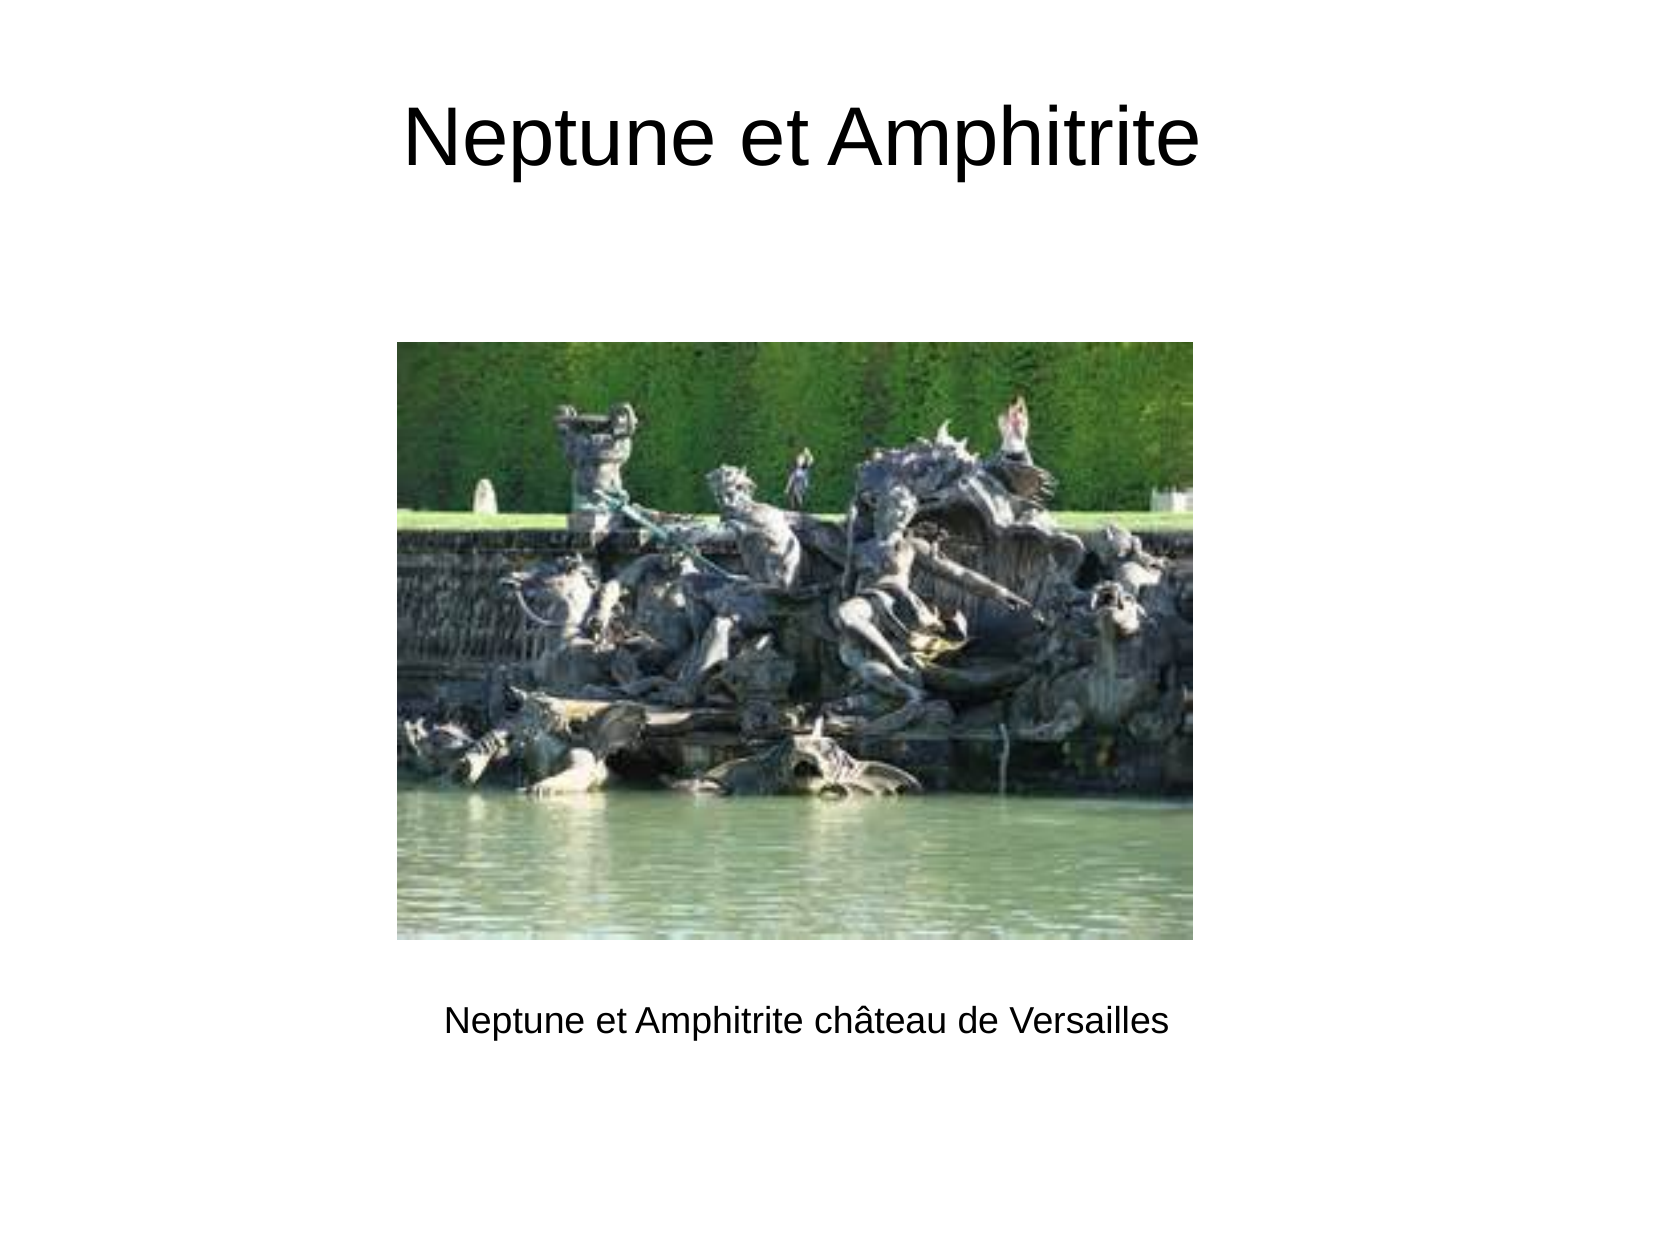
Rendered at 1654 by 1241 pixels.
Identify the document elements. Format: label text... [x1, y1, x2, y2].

text_box Neptune et Amphitrite château de Versailles [0, 992, 1560, 1049]
text_box Neptune et Amphitrite [248, 82, 1264, 191]
picture [397, 342, 1193, 940]
